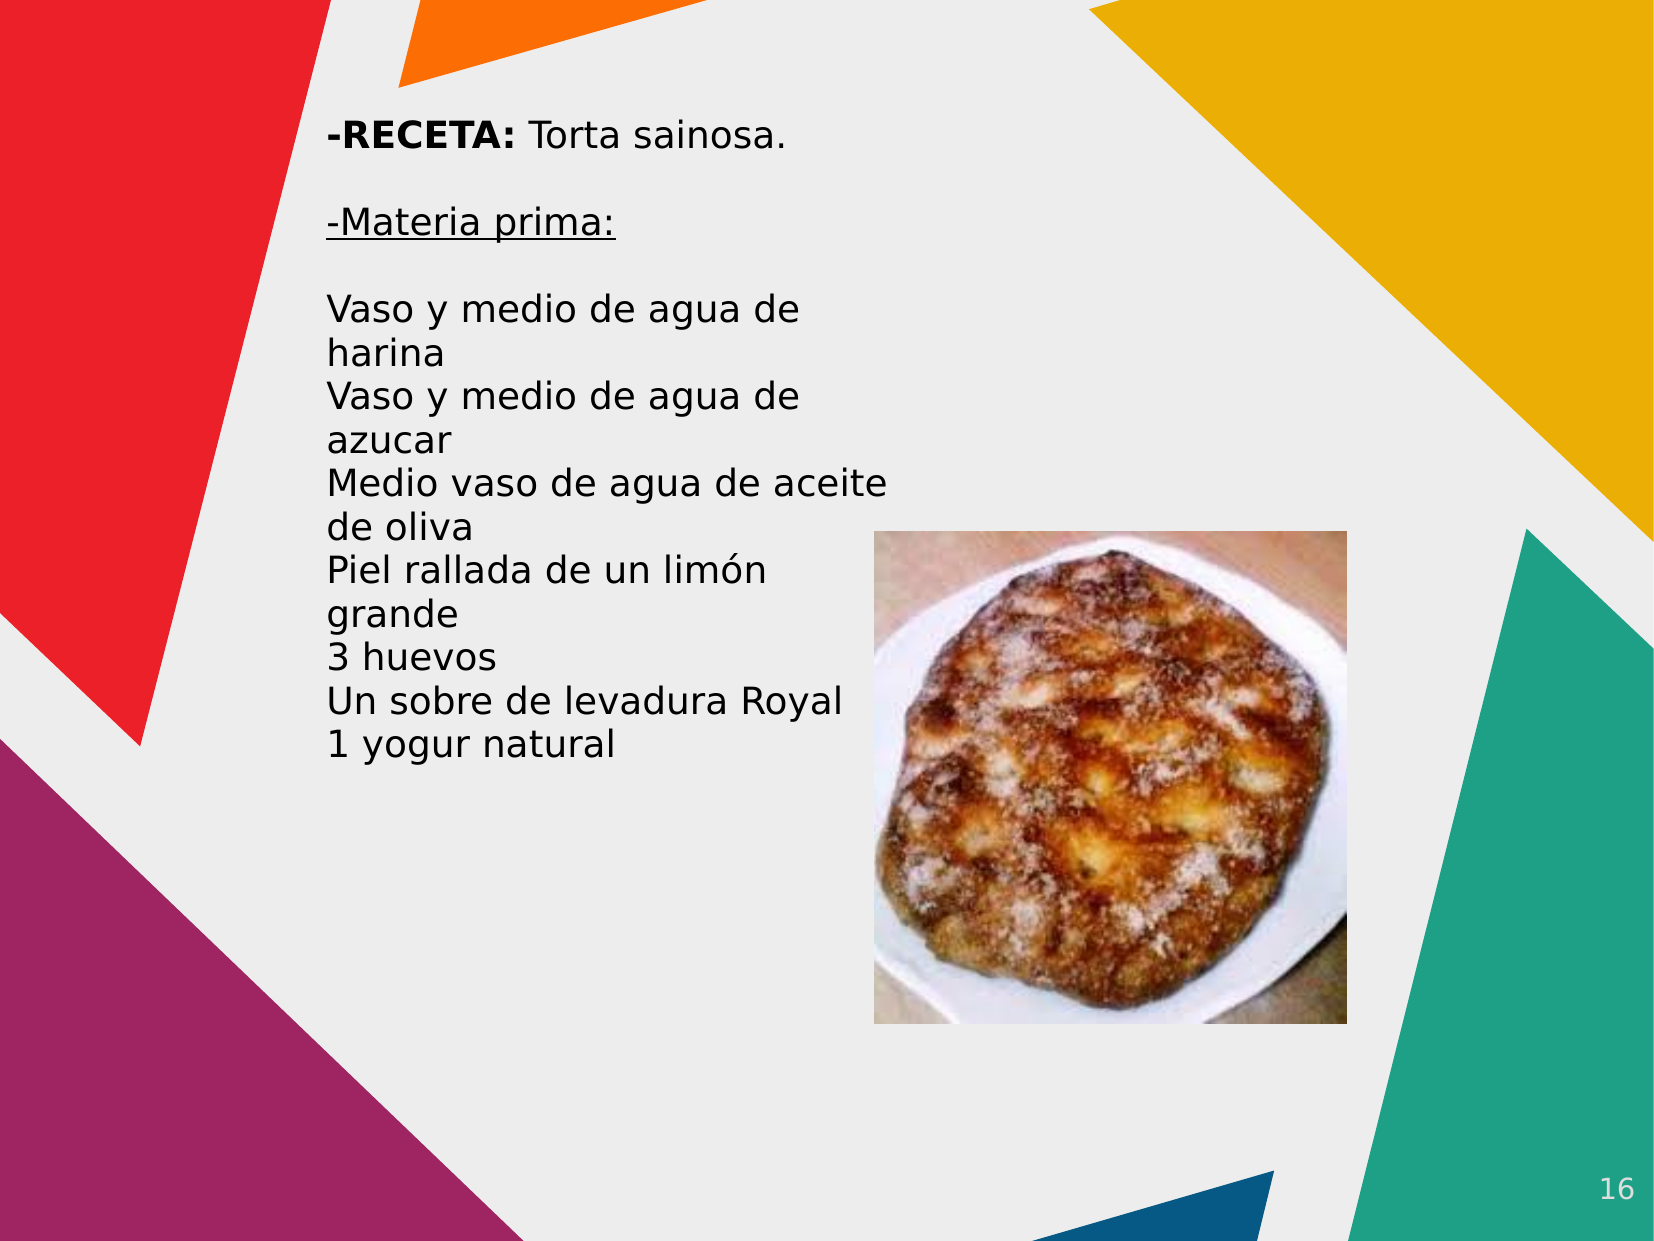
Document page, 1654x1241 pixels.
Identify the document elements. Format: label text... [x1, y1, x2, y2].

picture [874, 531, 1347, 1024]
text_box -RECETA: Torta sainosa. -Materia prima: Vaso y medio de agua de harina Vaso y medio de agua de azucar Medio vaso de agua de aceite de oliva Piel rallada de un limón grande 3 huevos Un sobre de levadura Royal 1 yogur natural [311, 106, 910, 774]
